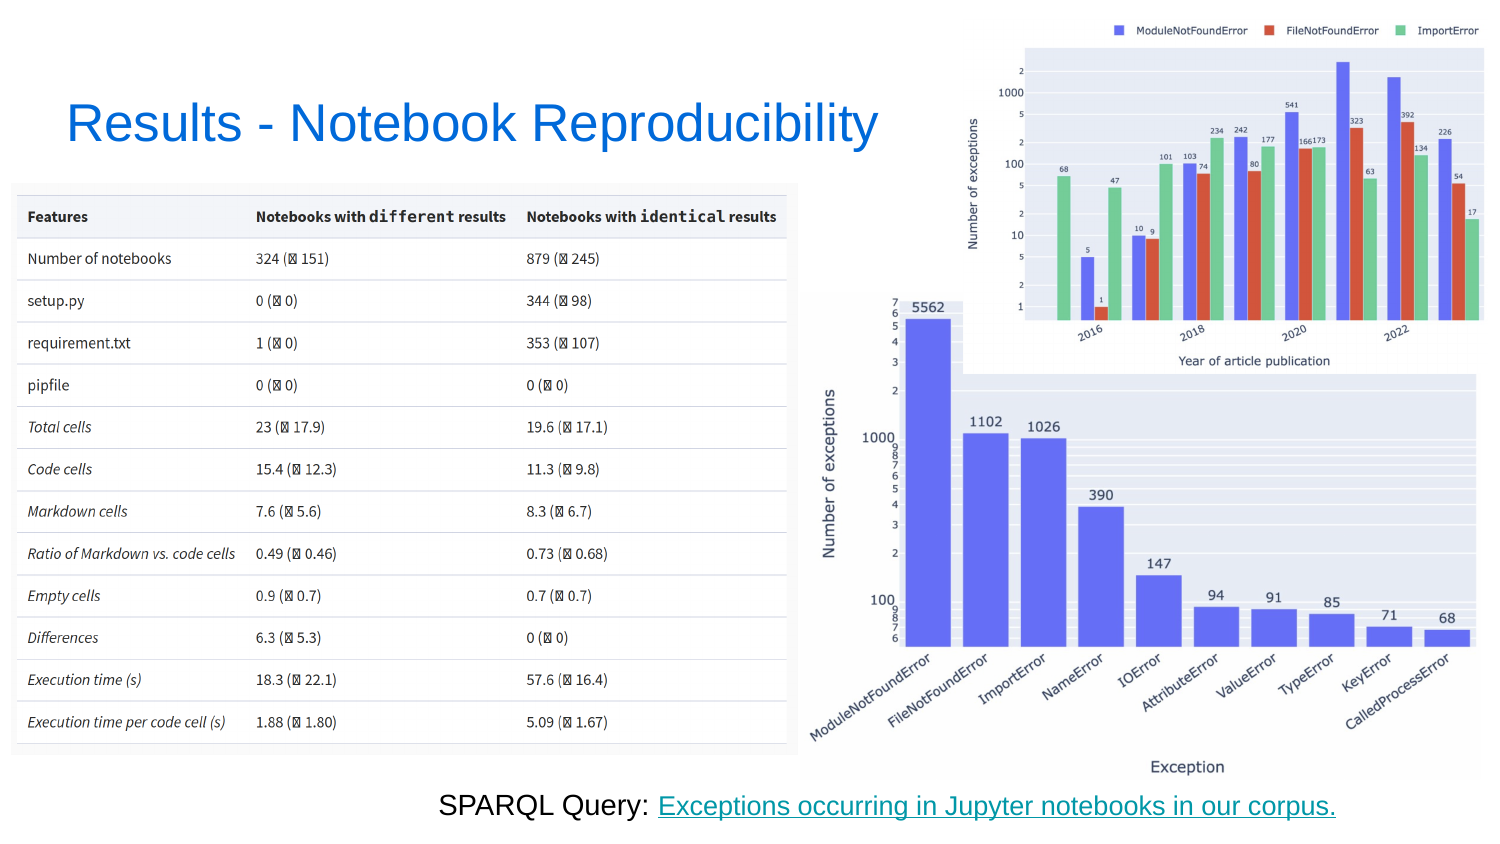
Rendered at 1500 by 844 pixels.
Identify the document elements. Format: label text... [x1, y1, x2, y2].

text_box SPARQL Query: Exceptions occurring in Jupyter notebooks in our corpus. [423, 770, 1443, 836]
picture [11, 183, 798, 755]
title Results - Notebook Reproducibility [51, 72, 963, 167]
picture [800, 19, 1488, 780]
